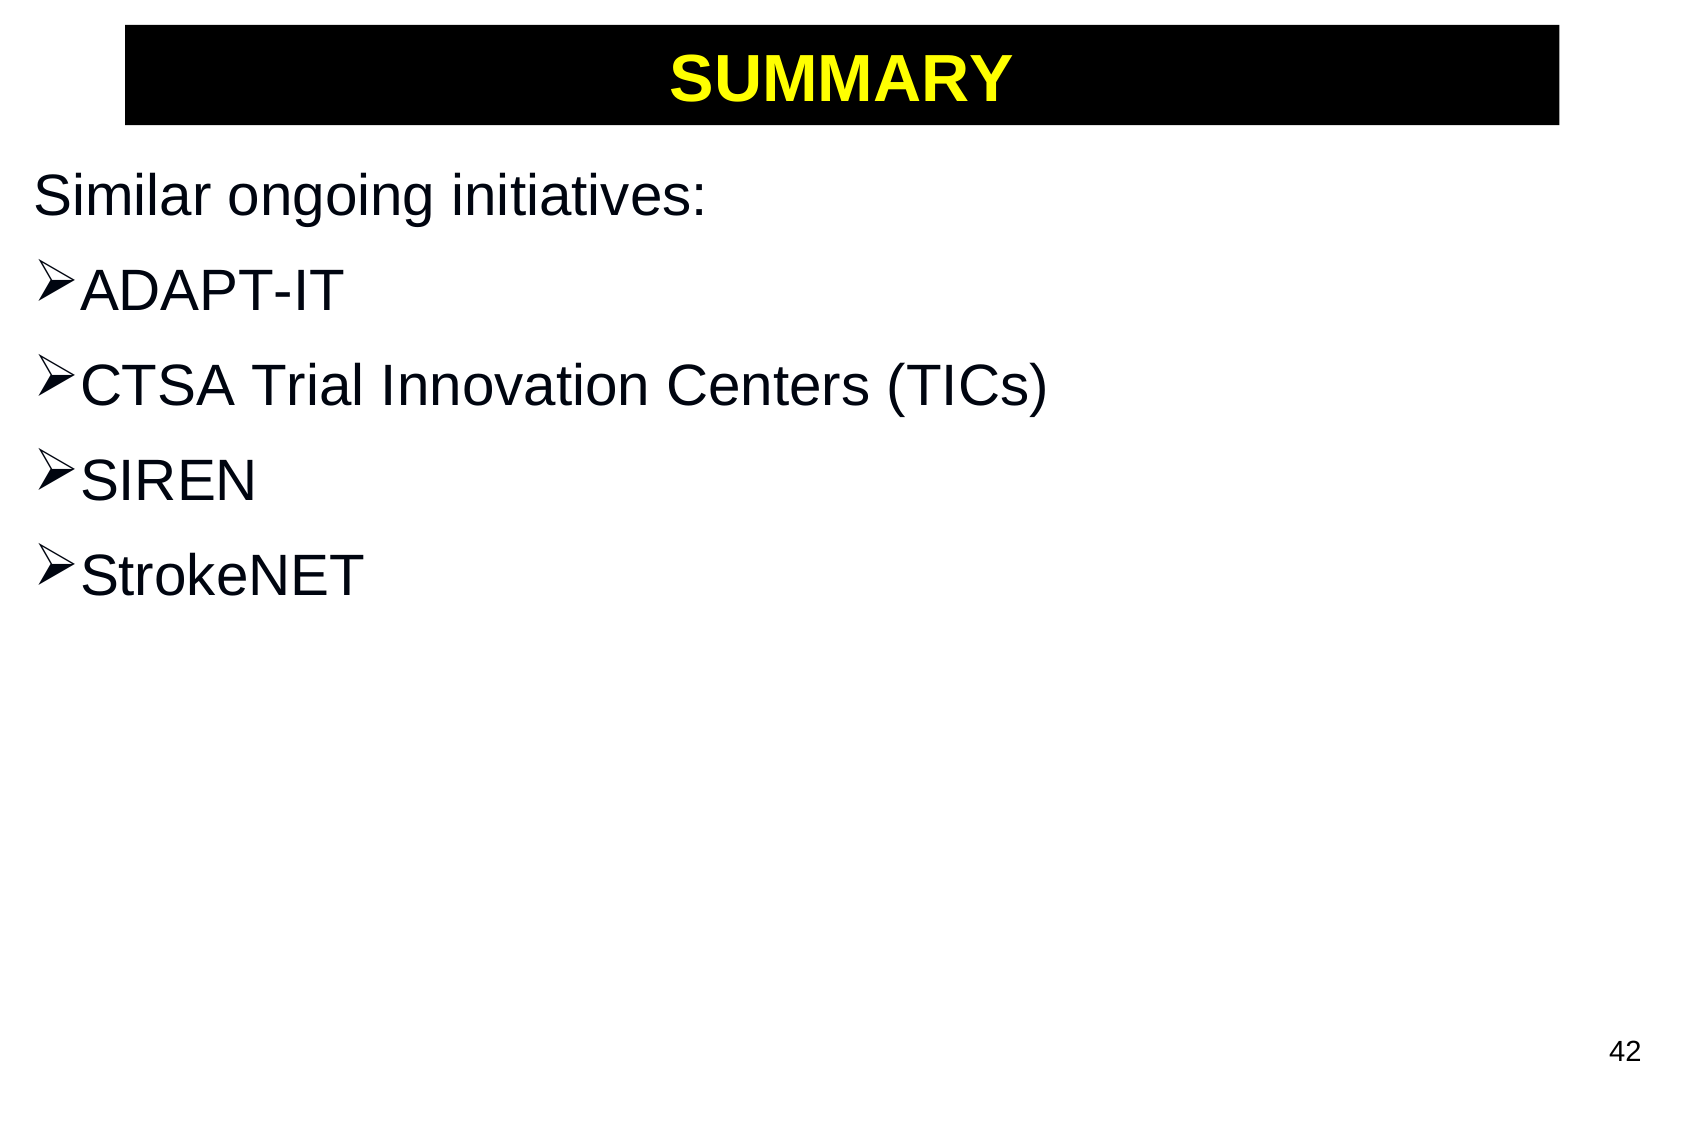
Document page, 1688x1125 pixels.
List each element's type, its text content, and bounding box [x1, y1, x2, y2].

title SUMMARY [125, 24, 1560, 126]
text_box <number> [1343, 1025, 1657, 1101]
text_box Similar ongoing initiatives: ADAPT-IT CTSA Trial Innovation Centers (TICs) SIREN StrokeNET [18, 149, 1646, 726]
